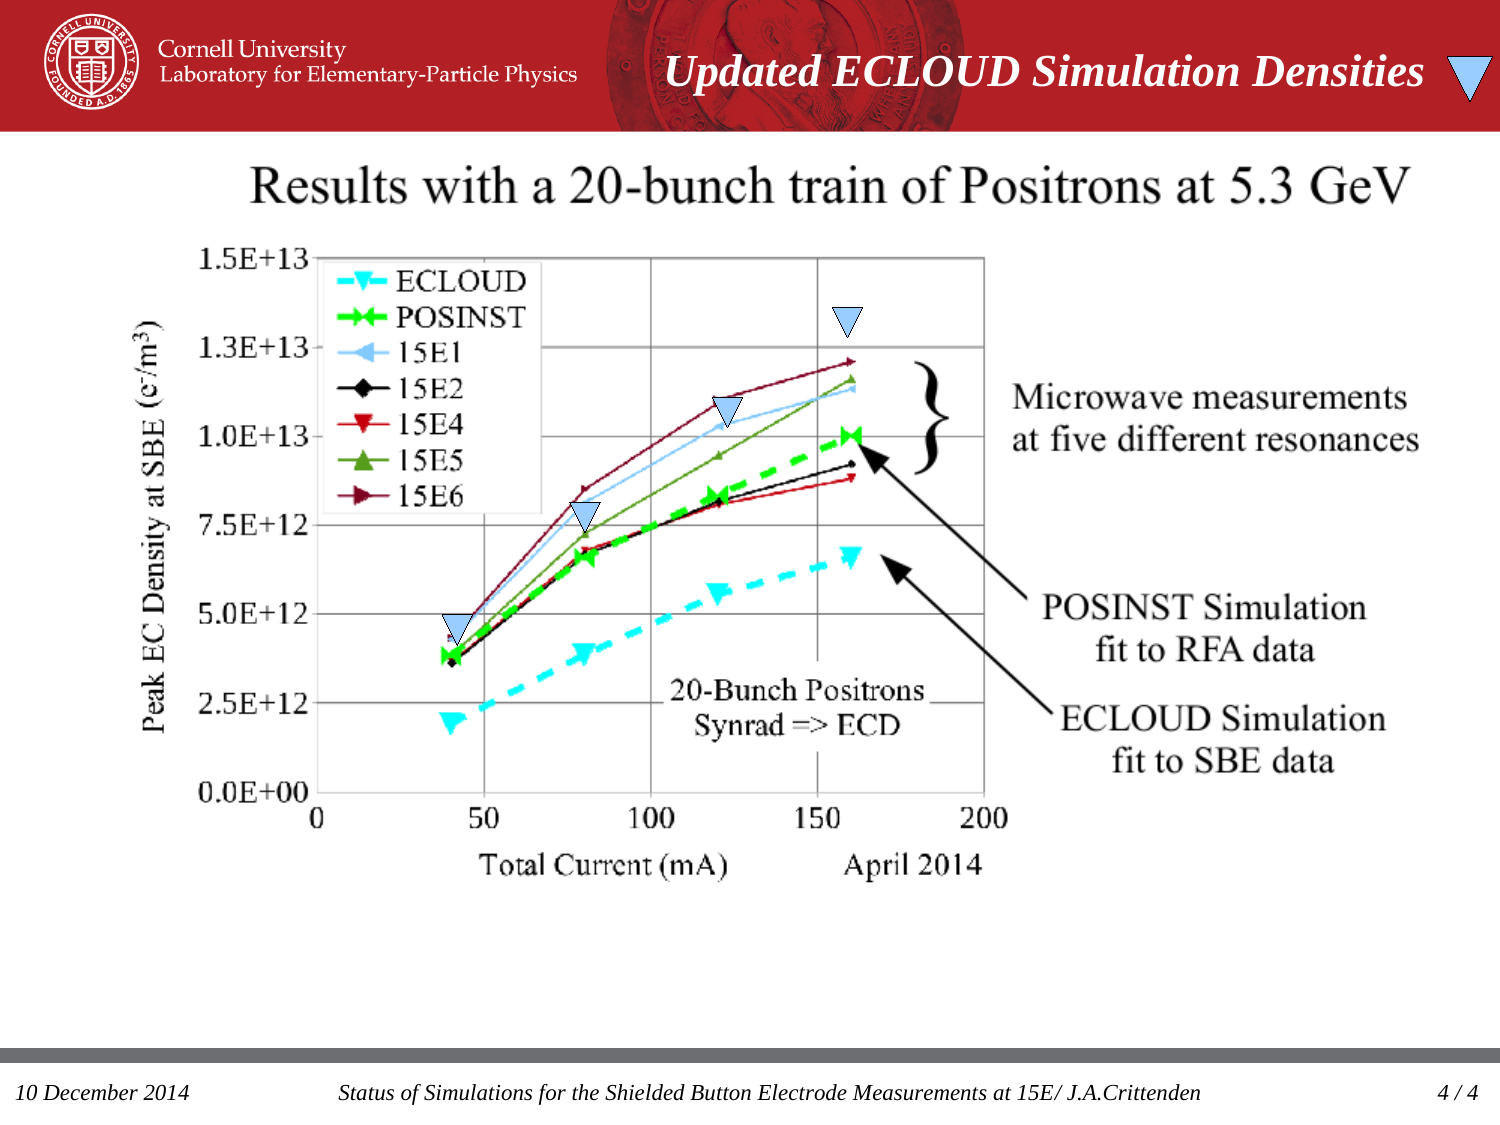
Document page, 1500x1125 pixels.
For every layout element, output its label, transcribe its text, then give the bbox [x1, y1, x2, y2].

text_box [712, 397, 743, 428]
text_box [442, 614, 473, 646]
text_box [1447, 56, 1493, 102]
title Updated ECLOUD Simulation Densities [600, 7, 1500, 136]
picture [116, 149, 1431, 890]
text_box [569, 502, 601, 533]
text_box [832, 307, 863, 338]
picture [0, 0, 1500, 132]
